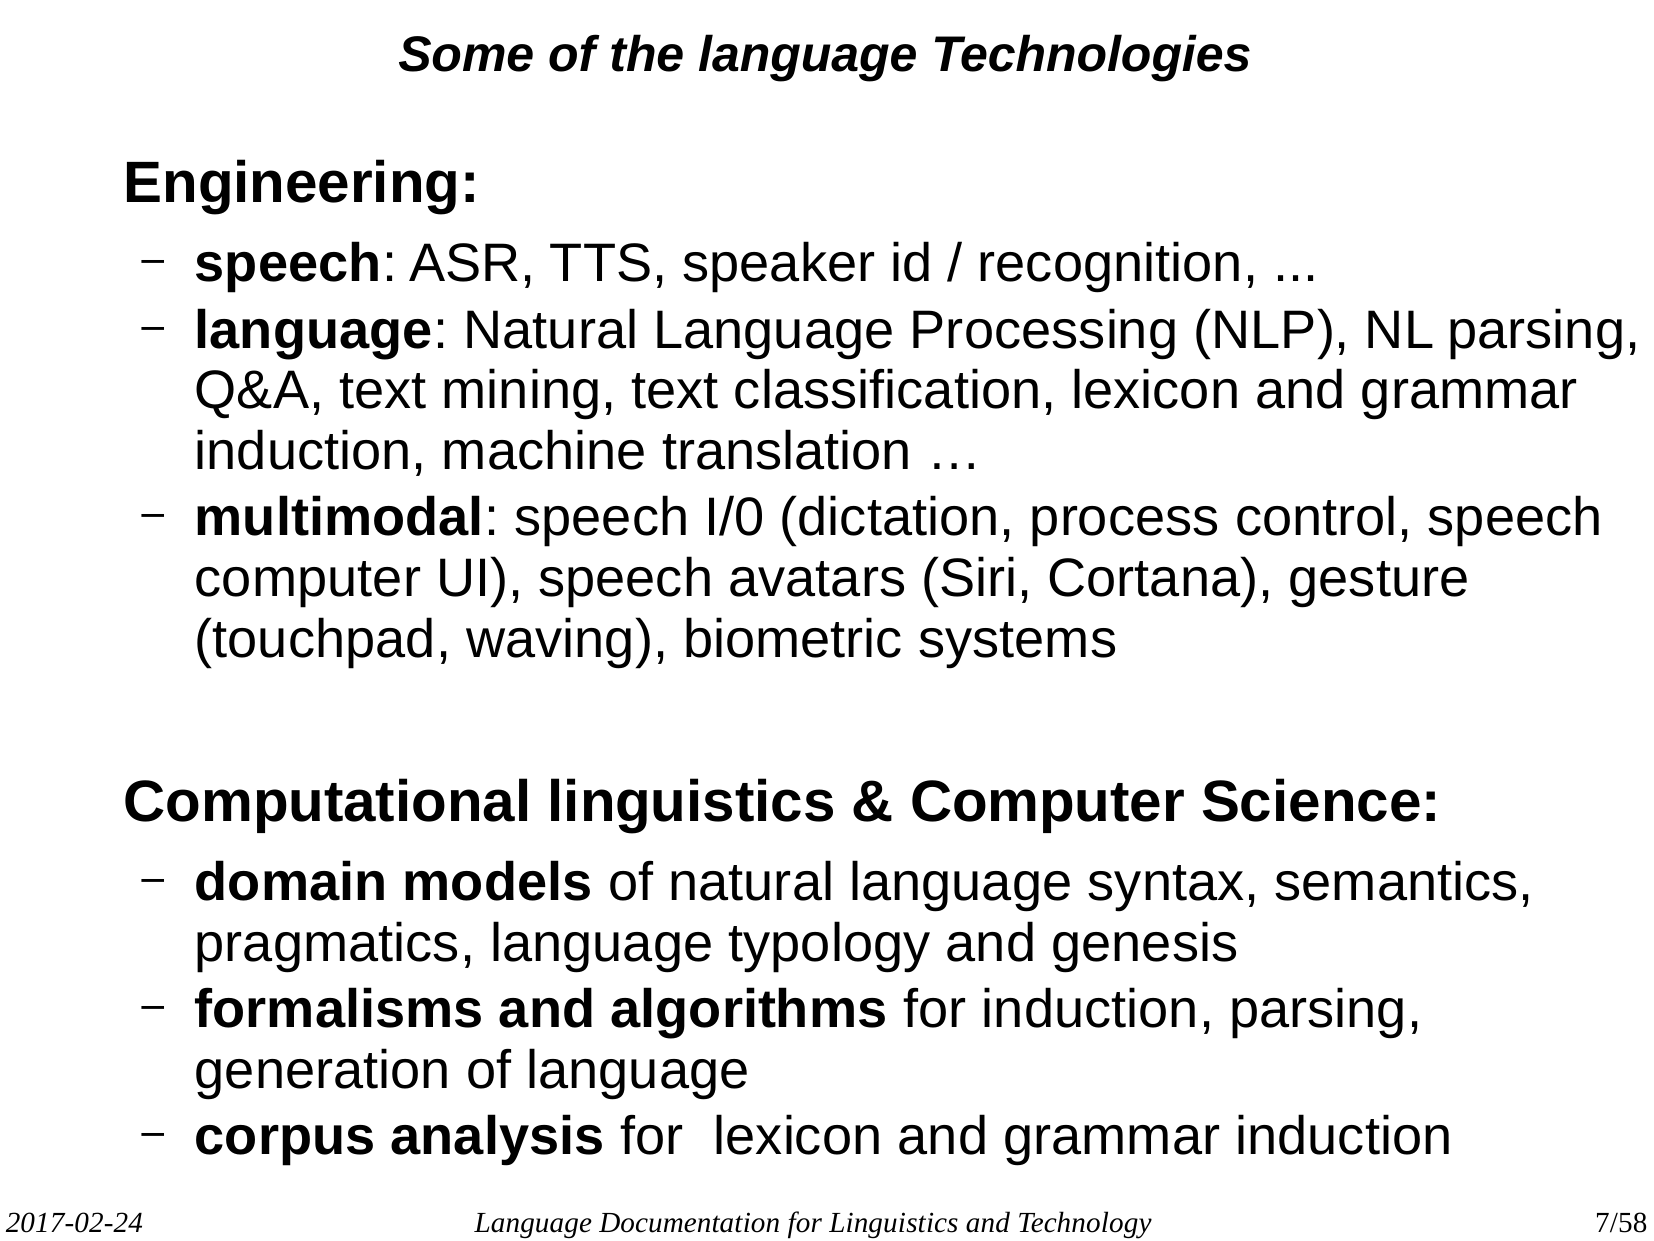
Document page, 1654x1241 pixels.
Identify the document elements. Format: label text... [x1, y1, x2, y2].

list Engineering: speech: ASR, TTS, speaker id / recognition, ... language: Natural Language Processing (NLP), NL parsing, Q&A, text mining, text classification, lexicon and grammar induction, machine translation … multimodal: speech I/0 (dictation, process control, speech computer UI), speech avatars (Siri, Cortana), gesture (touchpad, waving), biometric systems Computational linguistics & Computer Science: domain models of natural language syntax, semantics, pragmatics, language typology and genesis formalisms and algorithms for induction, parsing, generation of language corpus analysis for lexicon and grammar induction [53, 150, 1651, 1193]
title Some of the language Technologies [0, 2, 1654, 106]
